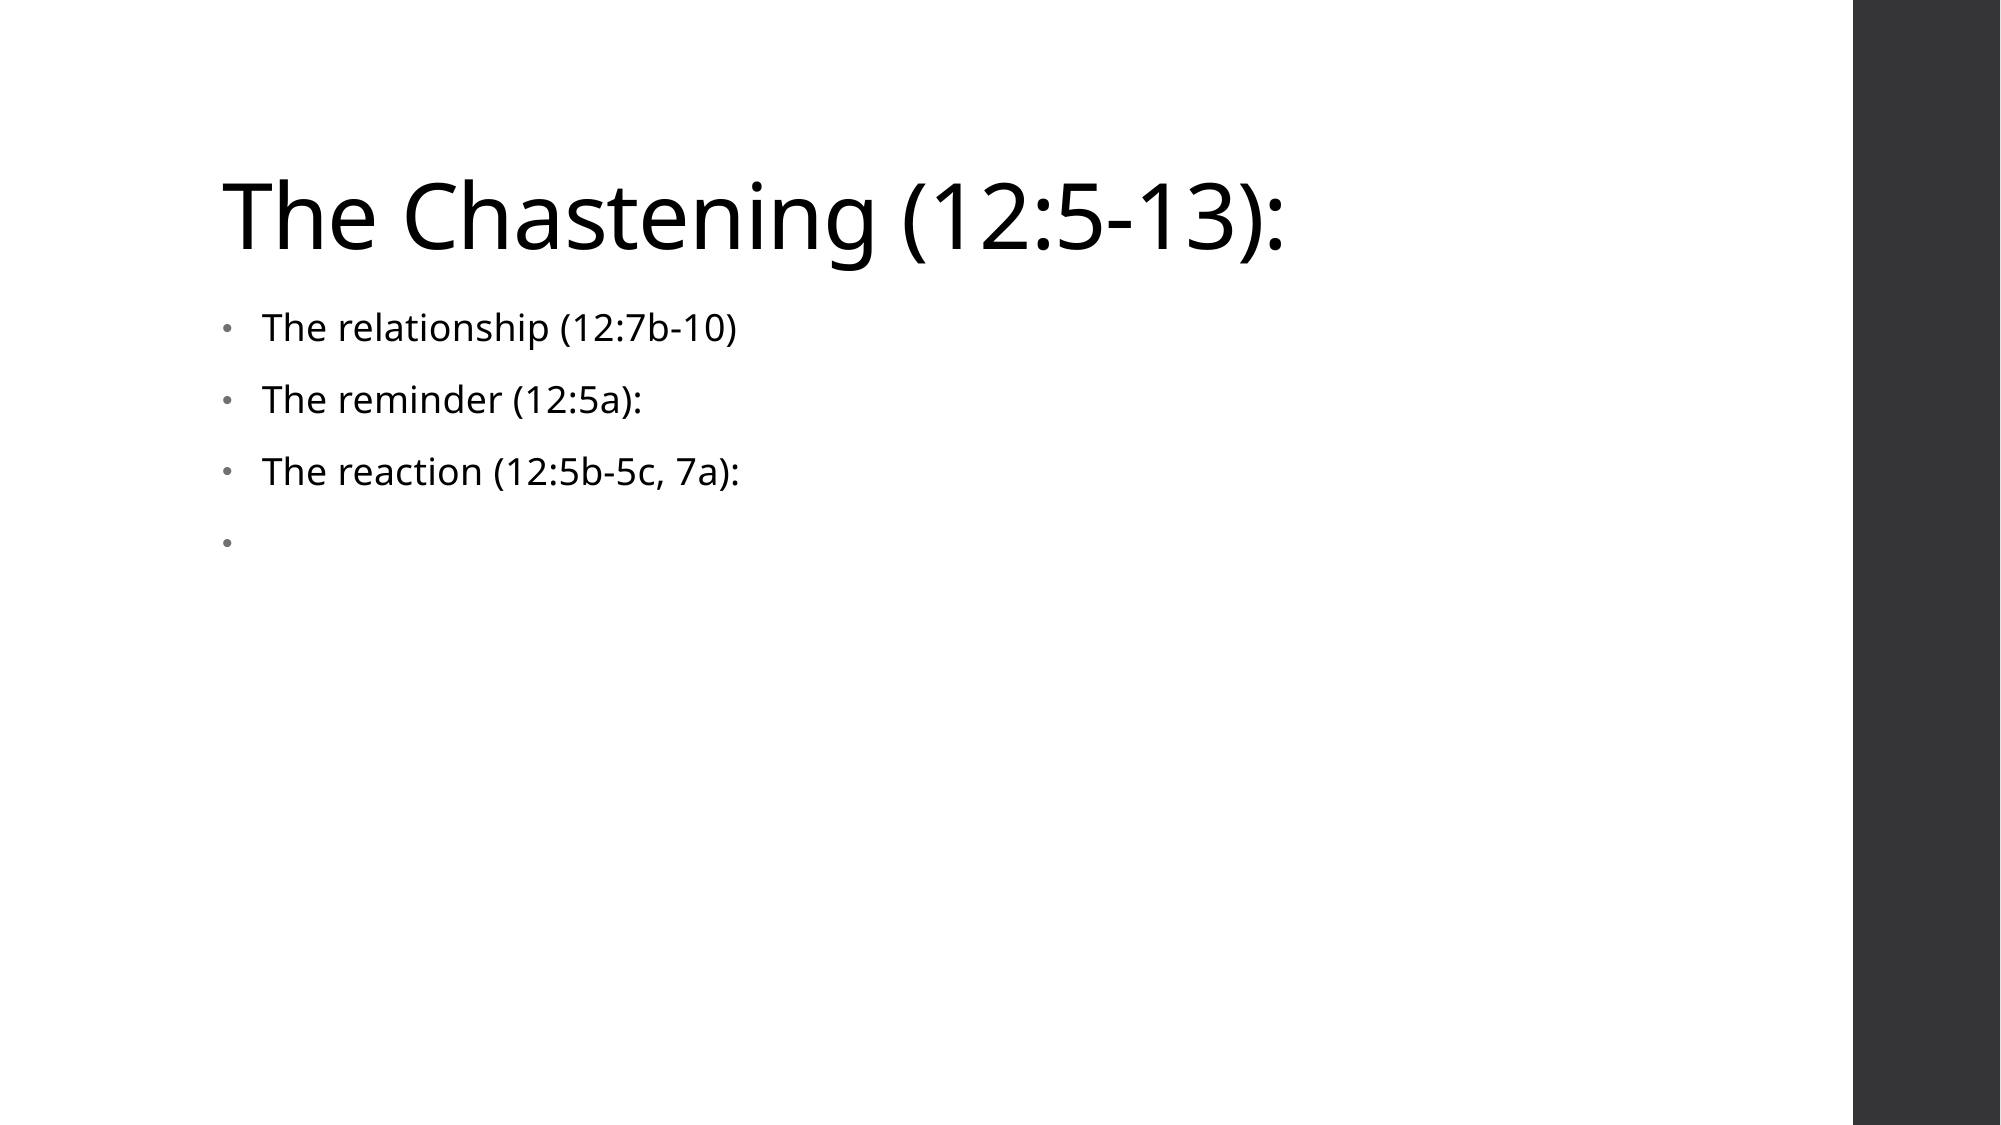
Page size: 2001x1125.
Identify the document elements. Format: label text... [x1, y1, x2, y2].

title The Chastening (12:5-13): [206, 60, 1797, 278]
list The relationship (12:7b-10) The reminder (12:5a): The reaction (12:5b-5c, 7a): [206, 299, 1617, 1014]
